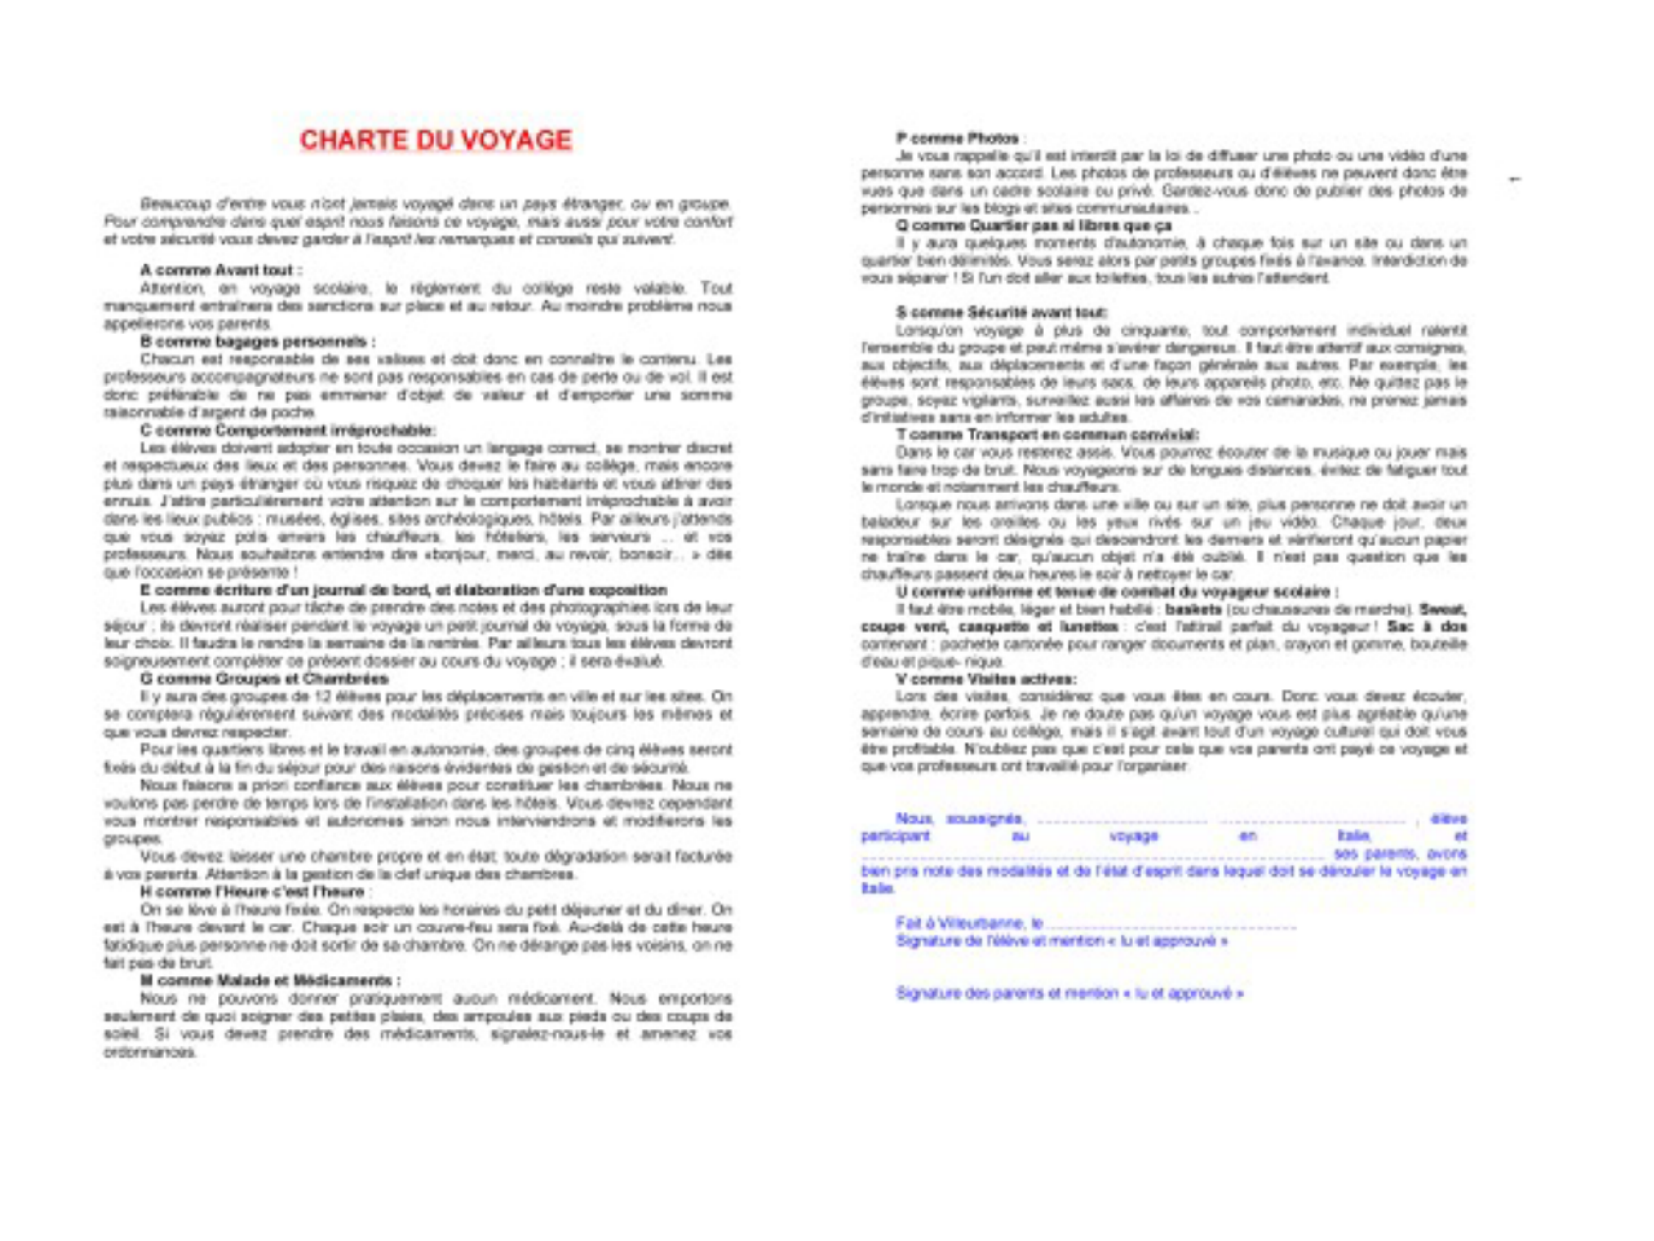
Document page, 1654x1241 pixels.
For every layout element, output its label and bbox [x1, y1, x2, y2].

picture [44, 38, 1580, 1125]
